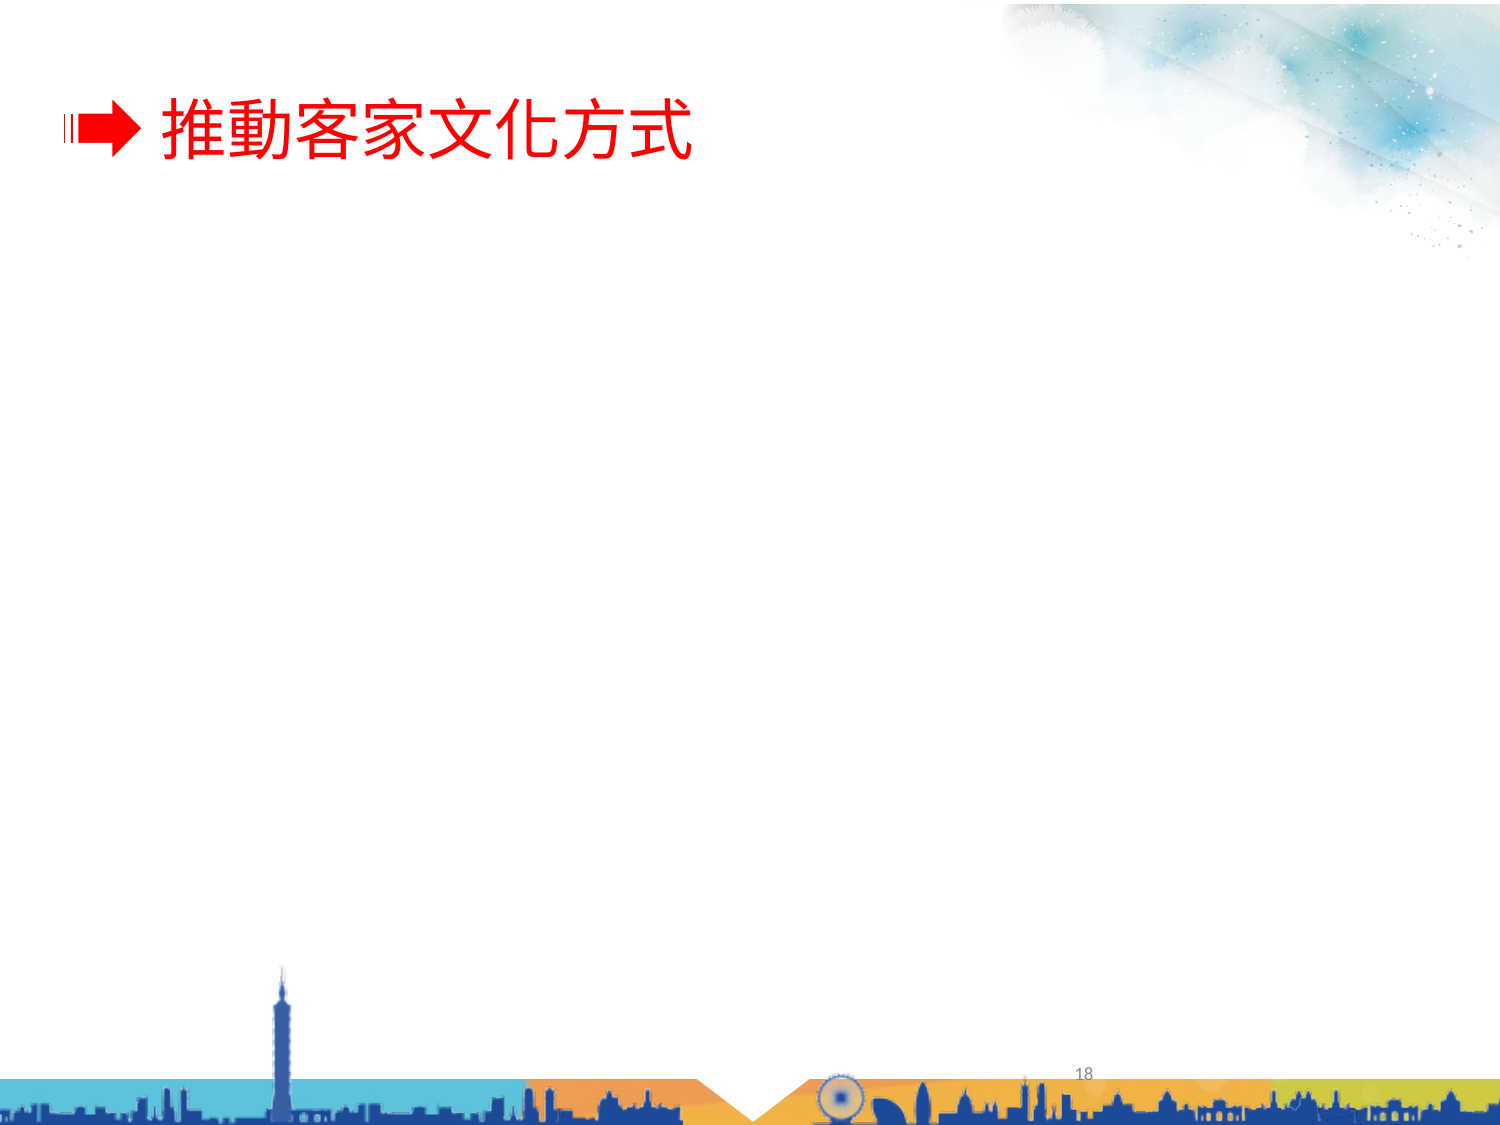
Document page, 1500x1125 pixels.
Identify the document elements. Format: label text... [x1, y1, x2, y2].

text_box [77, 96, 143, 161]
text_box [1059, 1042, 1397, 1103]
text_box [62, 112, 67, 144]
text_box 推動客家文化方式 [146, 80, 1438, 175]
text_box [69, 112, 74, 144]
